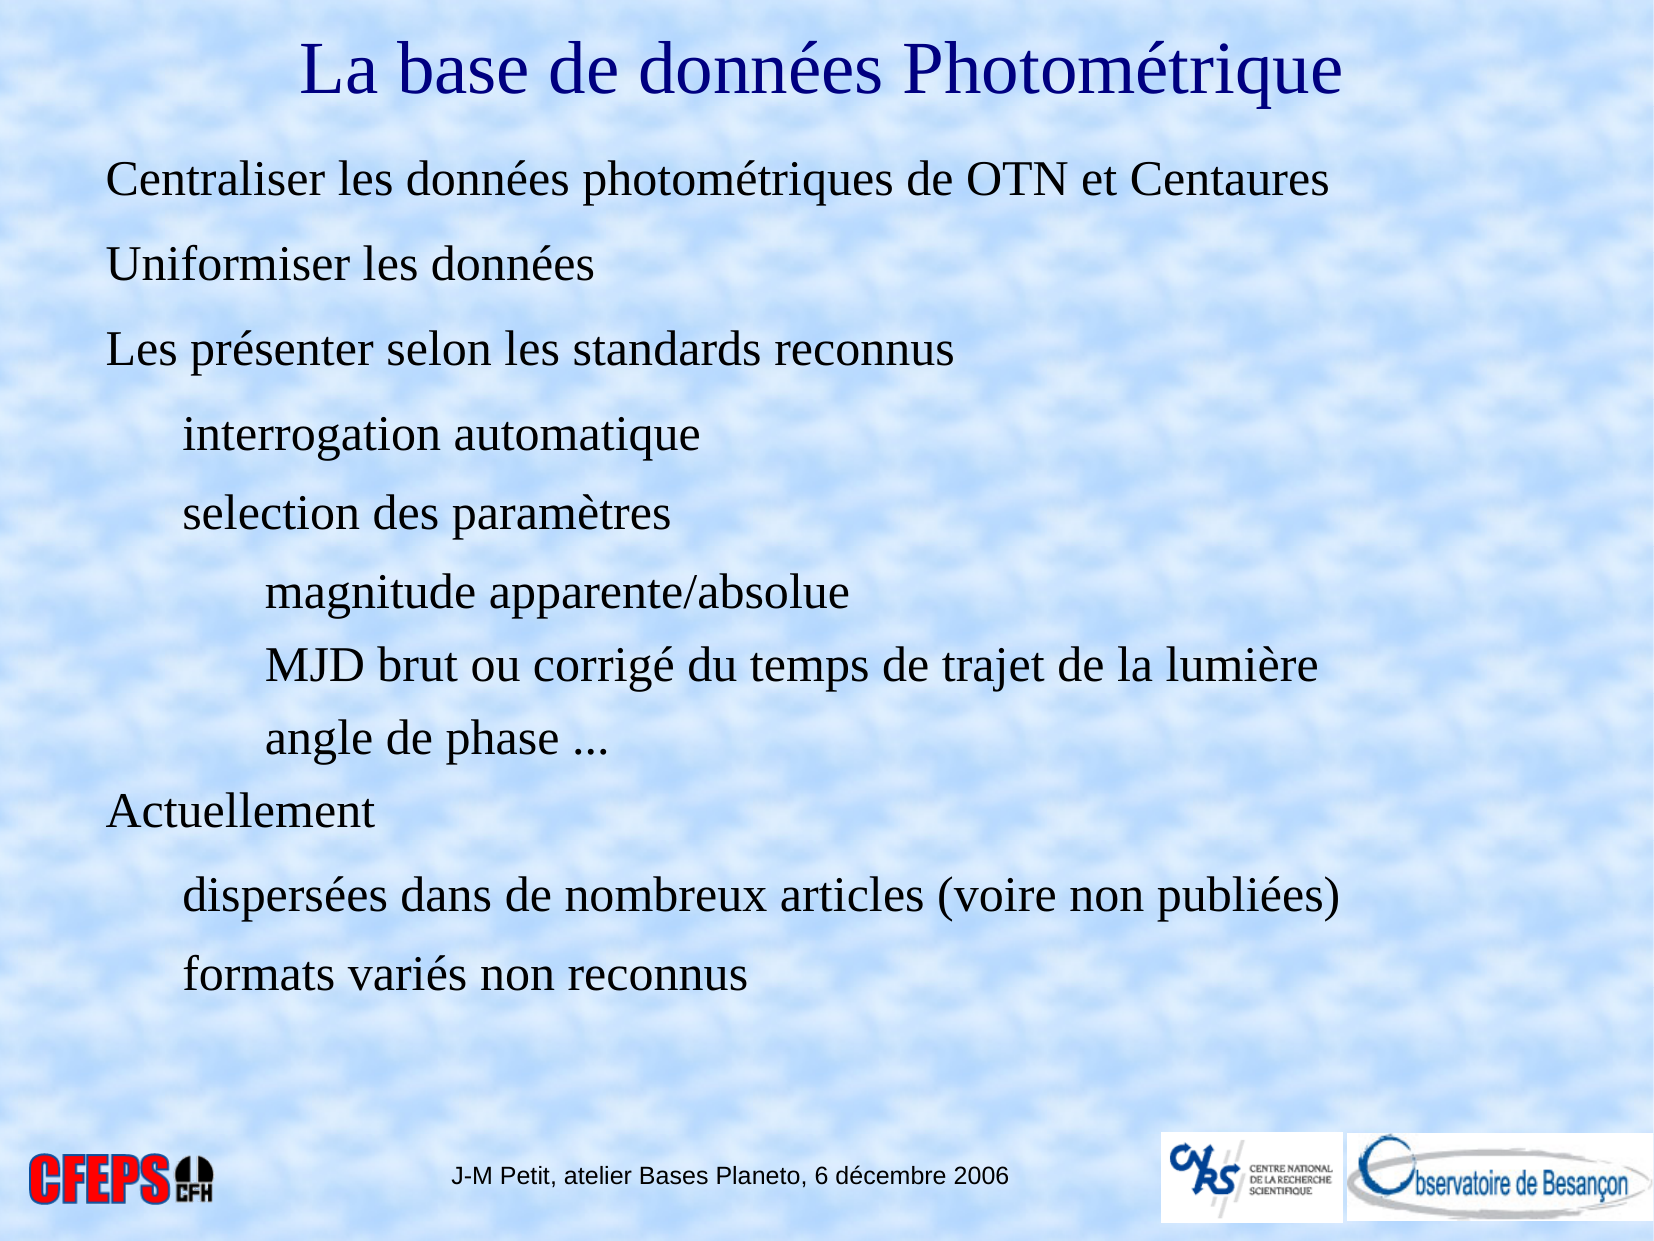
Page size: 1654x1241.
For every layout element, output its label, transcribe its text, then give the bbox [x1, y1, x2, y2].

list Centraliser les données photométriques de OTN et Centaures Uniformiser les données Les présenter selon les standards reconnus interrogation automatique selection des paramètres magnitude apparente/absolue MJD brut ou corrigé du temps de trajet de la lumière angle de phase ... Actuellement dispersées dans de nombreux articles (voire non publiées) formats variés non reconnus [87, 151, 1500, 1059]
title La base de données Photométrique [115, 0, 1528, 138]
picture [0, 0, 1654, 1241]
